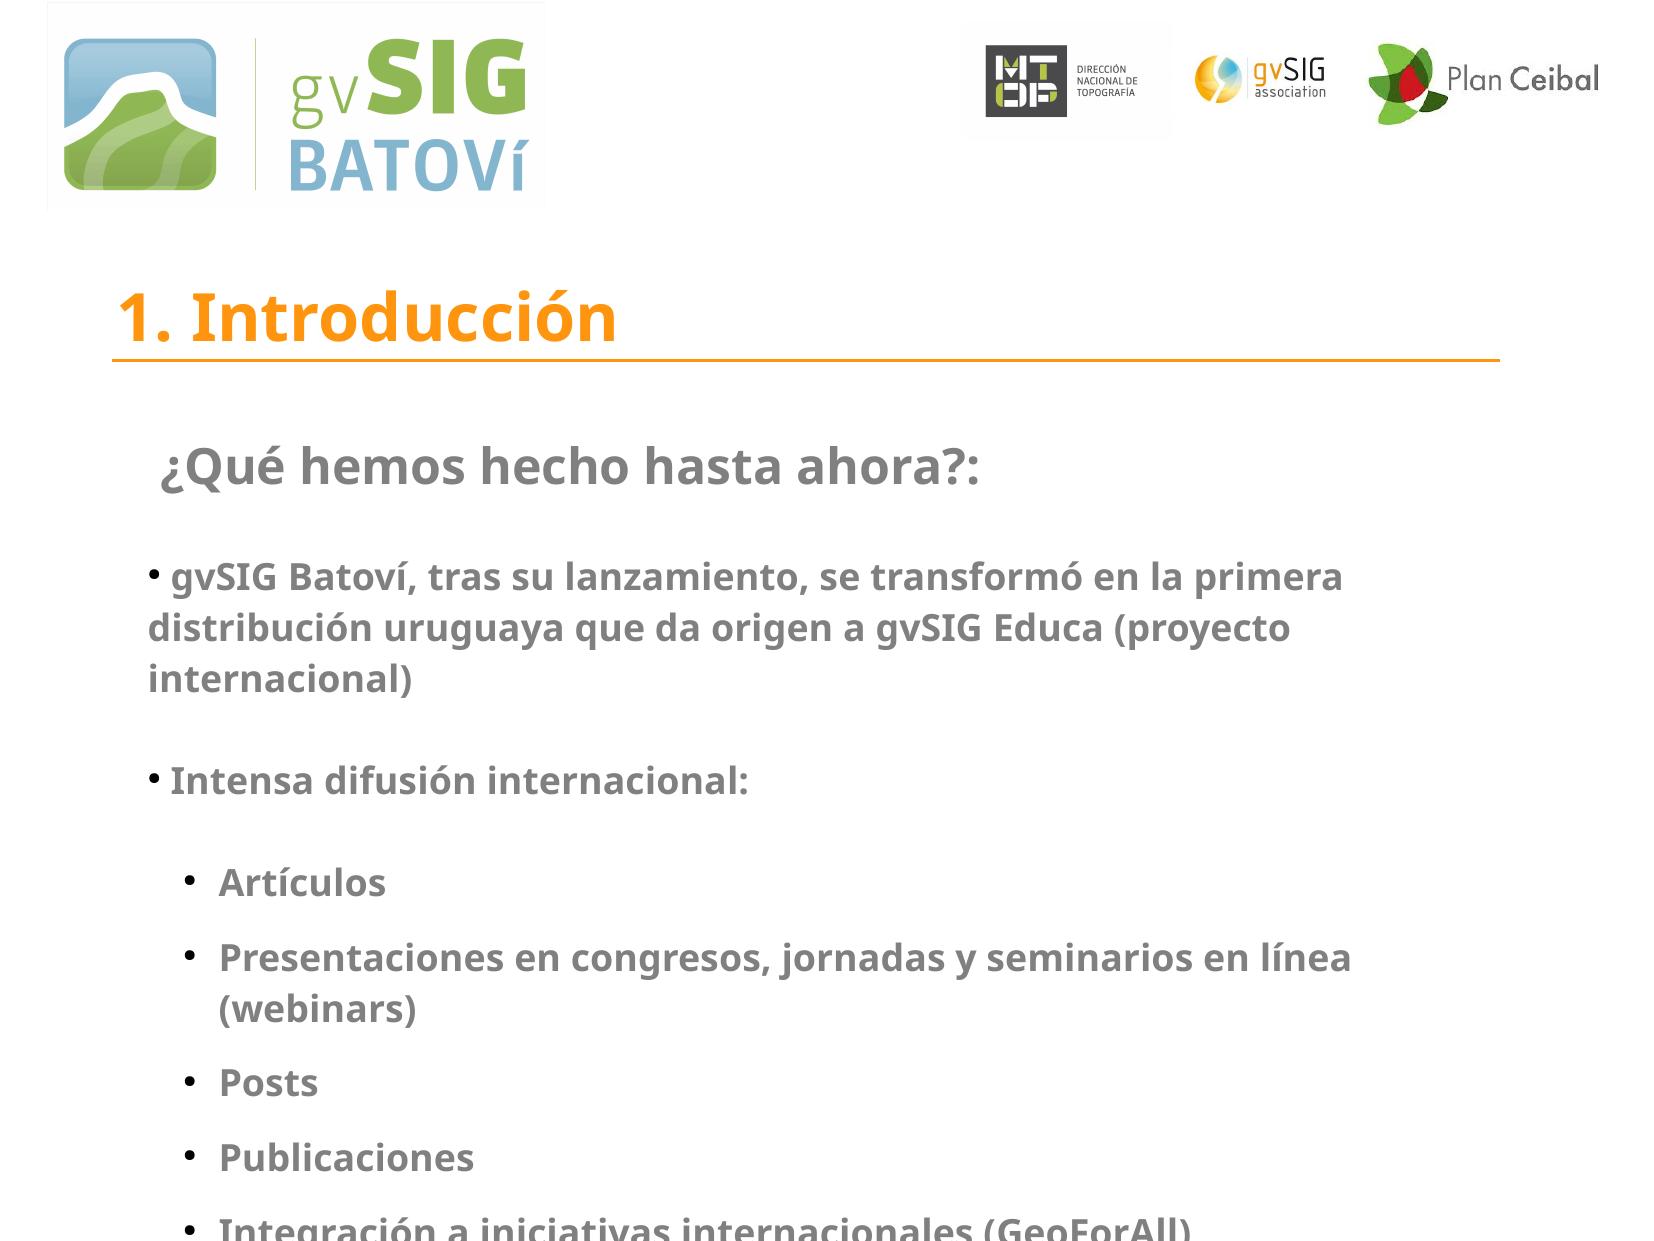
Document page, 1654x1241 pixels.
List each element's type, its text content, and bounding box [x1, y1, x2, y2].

title 1. Introducción [116, 274, 1605, 356]
picture [962, 21, 1342, 141]
list ¿Qué hemos hecho hasta ahora?: gvSIG Batoví, tras su lanzamiento, se transformó en la primera distribución uruguaya que da origen a gvSIG Educa (proyecto internacional) Intensa difusión internacional: Artículos Presentaciones en congresos, jornadas y seminarios en línea (webinars) Posts Publicaciones Integración a iniciativas internacionales (GeoForAll) [147, 431, 1477, 1175]
picture [1343, 23, 1626, 142]
